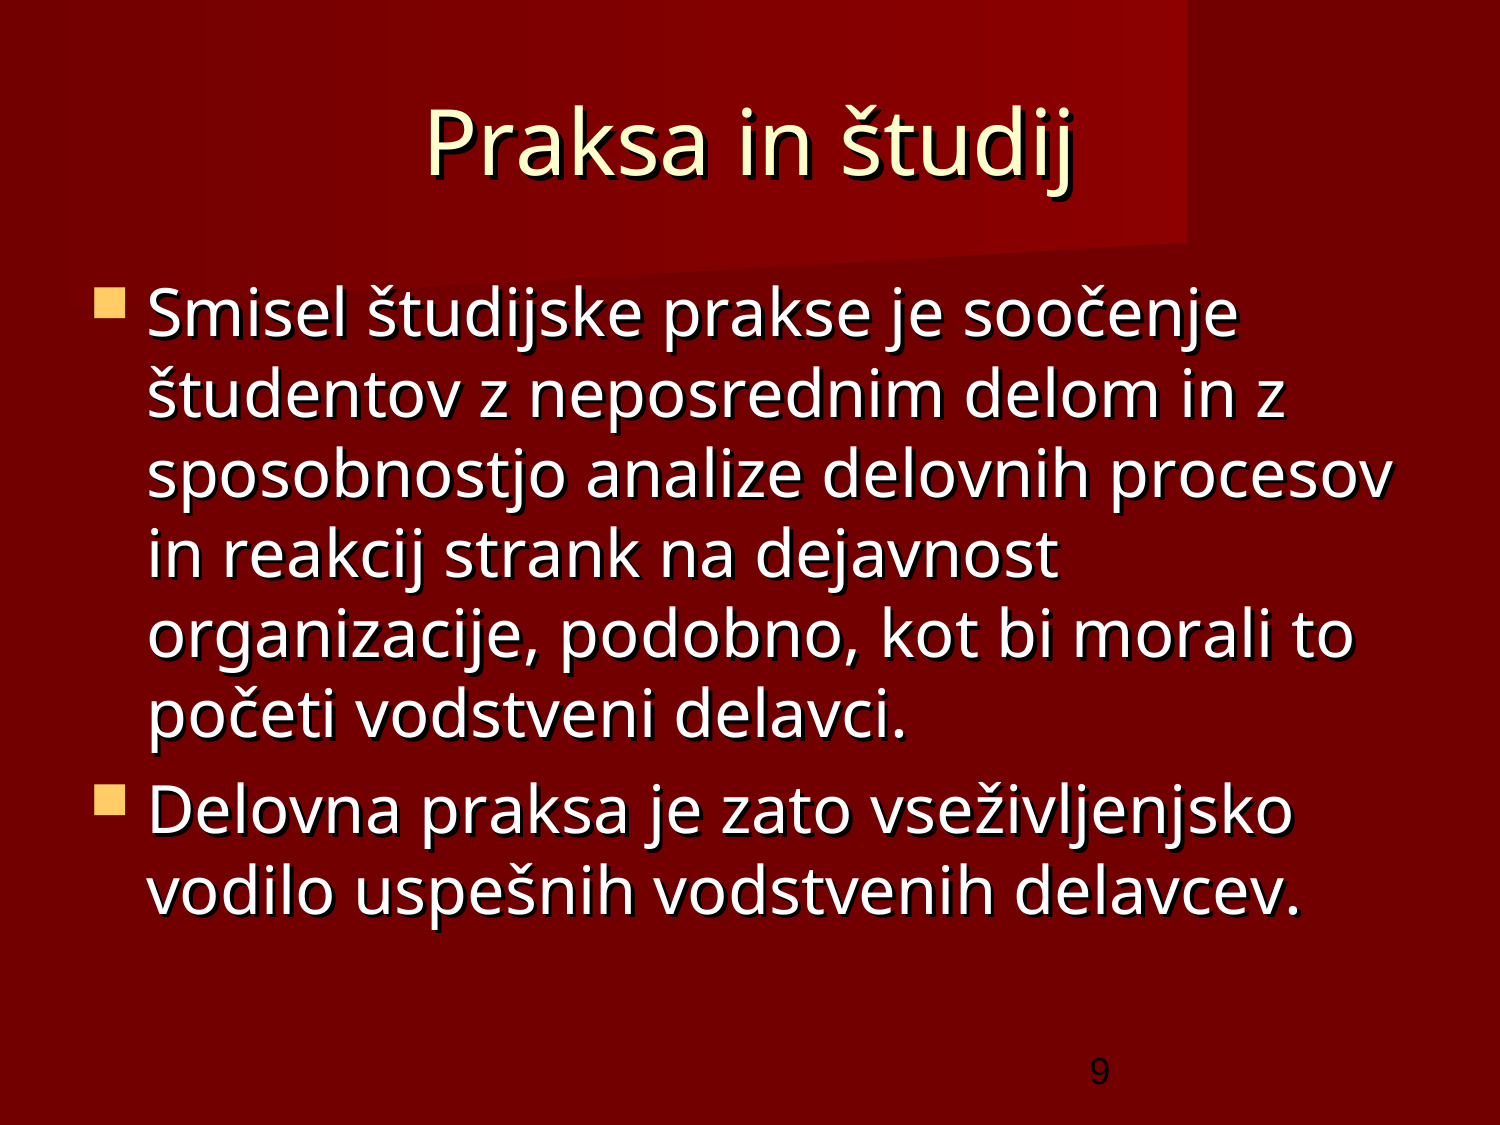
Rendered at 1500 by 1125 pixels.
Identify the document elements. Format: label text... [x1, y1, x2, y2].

title Praksa in študij [75, 45, 1426, 233]
list Smisel študijske prakse je soočenje študentov z neposrednim delom in z sposobnostjo analize delovnih procesov in reakcij strank na dejavnost organizacije, podobno, kot bi morali to početi vodstveni delavci. Delovna praksa je zato vseživljenjsko vodilo uspešnih vodstvenih delavcev. [75, 262, 1426, 1001]
